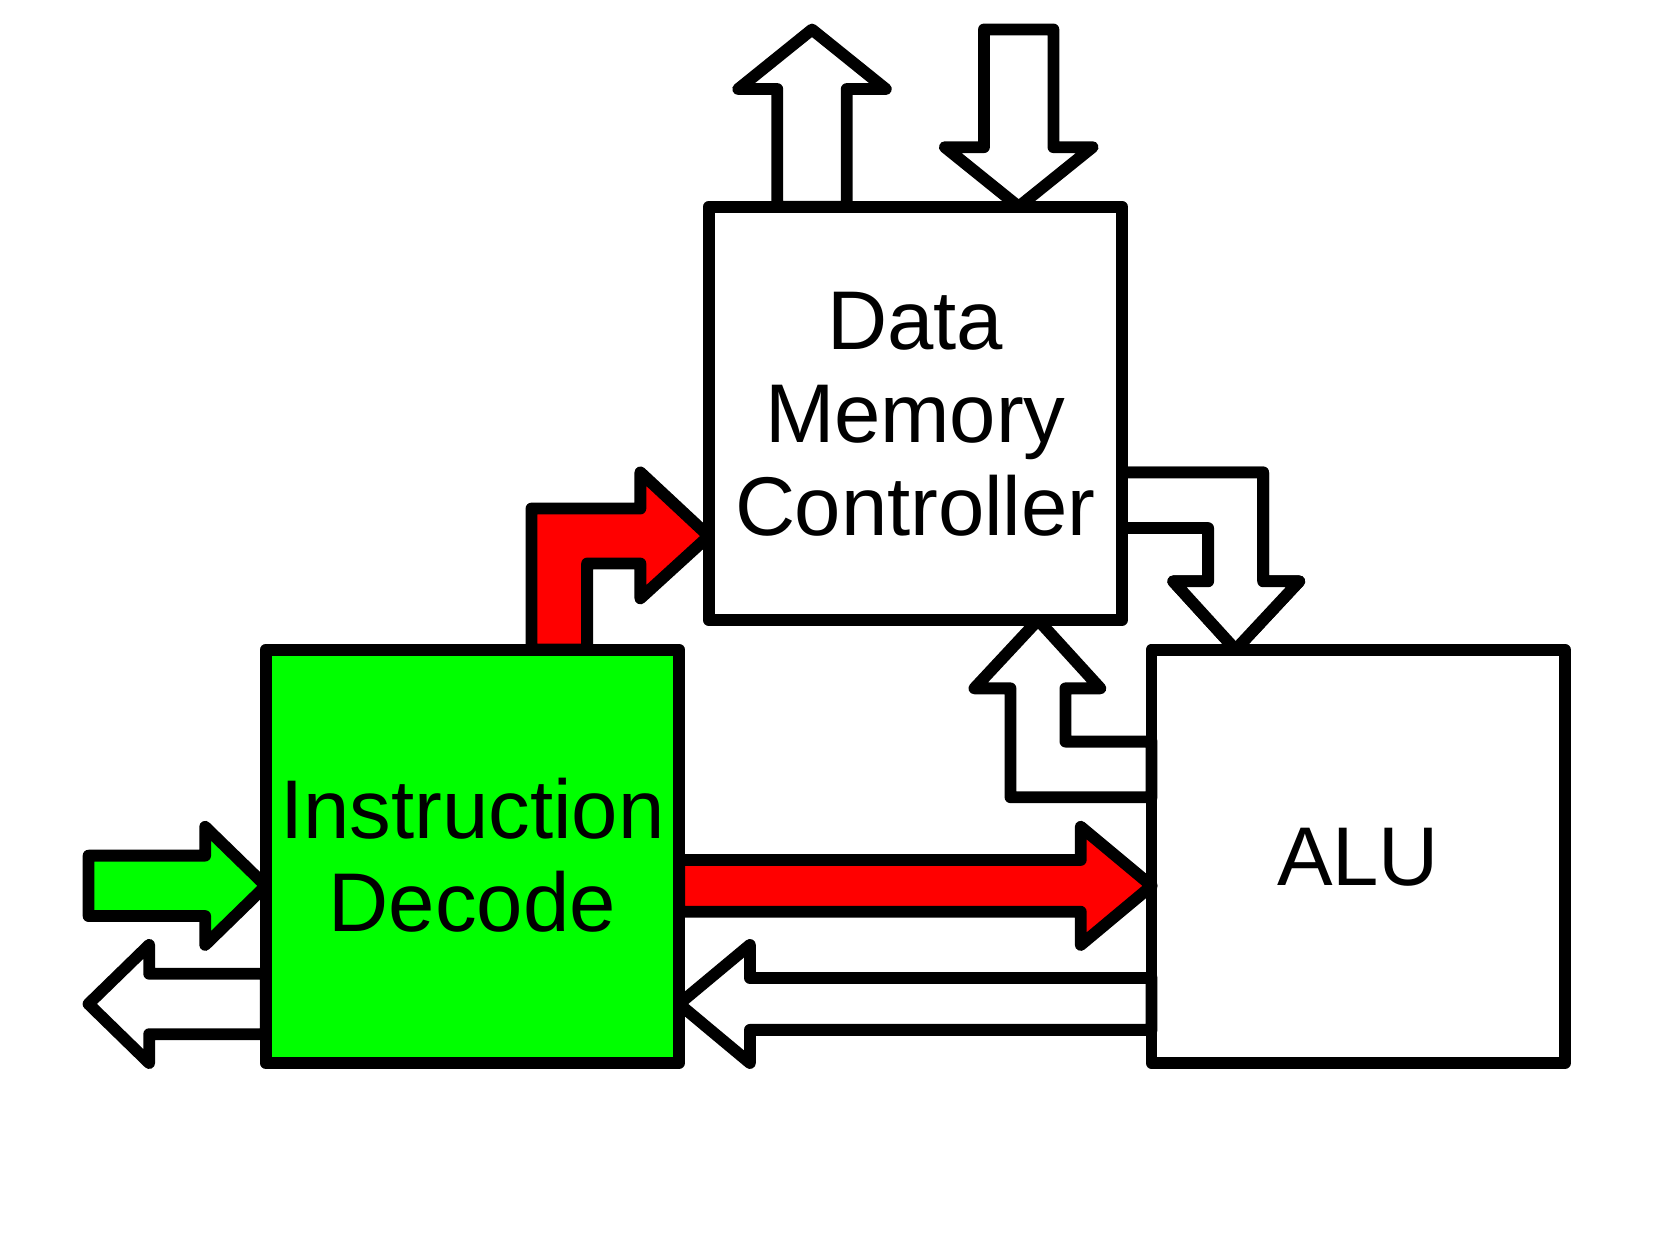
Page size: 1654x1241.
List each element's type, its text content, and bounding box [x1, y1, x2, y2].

text_box [738, 29, 886, 207]
text_box Data Memory Controller [708, 206, 1123, 621]
text_box ALU [1151, 649, 1565, 1063]
text_box [1122, 472, 1300, 650]
text_box Instruction Decode [265, 649, 680, 1063]
text_box [944, 29, 1093, 207]
text_box [679, 944, 1152, 1064]
text_box [531, 472, 709, 650]
text_box [88, 826, 266, 945]
text_box [974, 620, 1152, 798]
text_box [88, 944, 266, 1064]
text_box [679, 826, 1152, 945]
